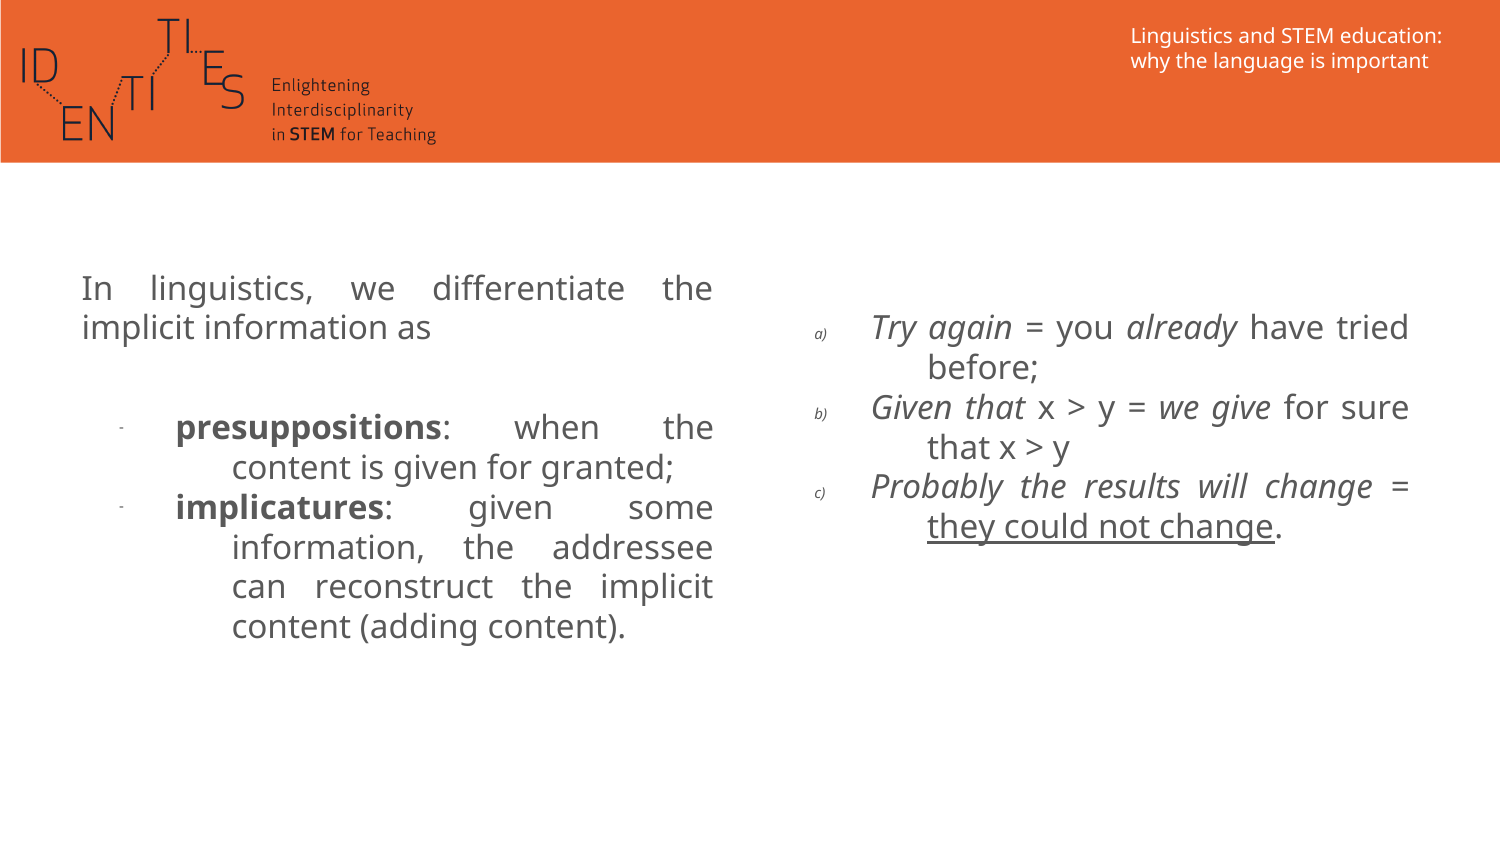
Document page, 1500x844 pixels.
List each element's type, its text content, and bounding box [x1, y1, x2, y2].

list Try again = you already have tried before; Given that x > y = we give for sure that x > y Probably the results will change = they could not change. [761, 298, 1426, 645]
text_box [0, 0, 1500, 163]
text_box Linguistics and STEM education: why the language is important [1115, 15, 1500, 125]
picture [22, 15, 436, 148]
list In linguistics, we differentiate the implicit information as presuppositions: when the content is given for granted; implicatures: given some information, the addressee can reconstruct the implicit content (adding content). [66, 259, 730, 746]
